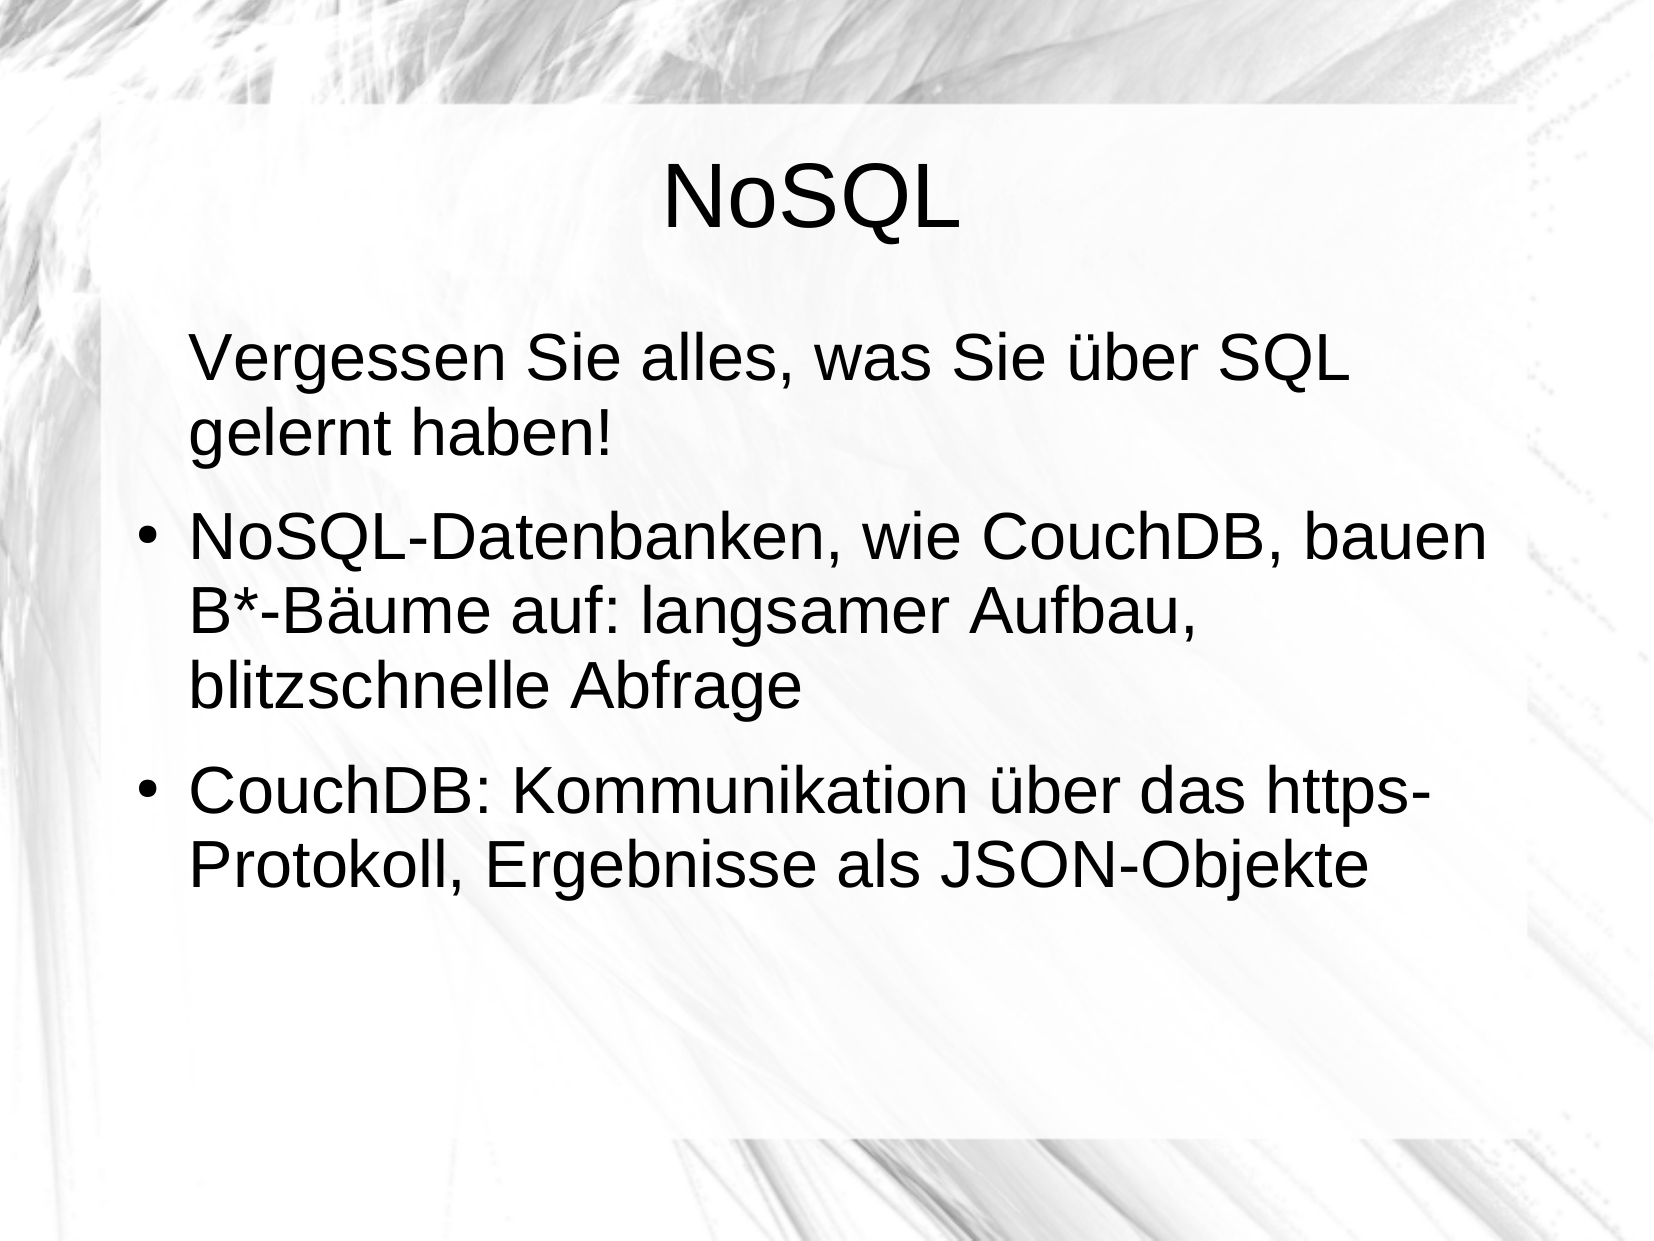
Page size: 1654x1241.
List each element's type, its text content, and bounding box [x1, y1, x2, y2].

list Vergessen Sie alles, was Sie über SQL gelernt haben! NoSQL-Datenbanken, wie CouchDB, bauen B*-Bäume auf: langsamer Aufbau, blitzschnelle Abfrage CouchDB: Kommunikation über das https-Protokoll, Ergebnisse als JSON-Objekte [118, 319, 1571, 1040]
title NoSQL [118, 112, 1506, 281]
picture [0, 0, 1654, 1241]
